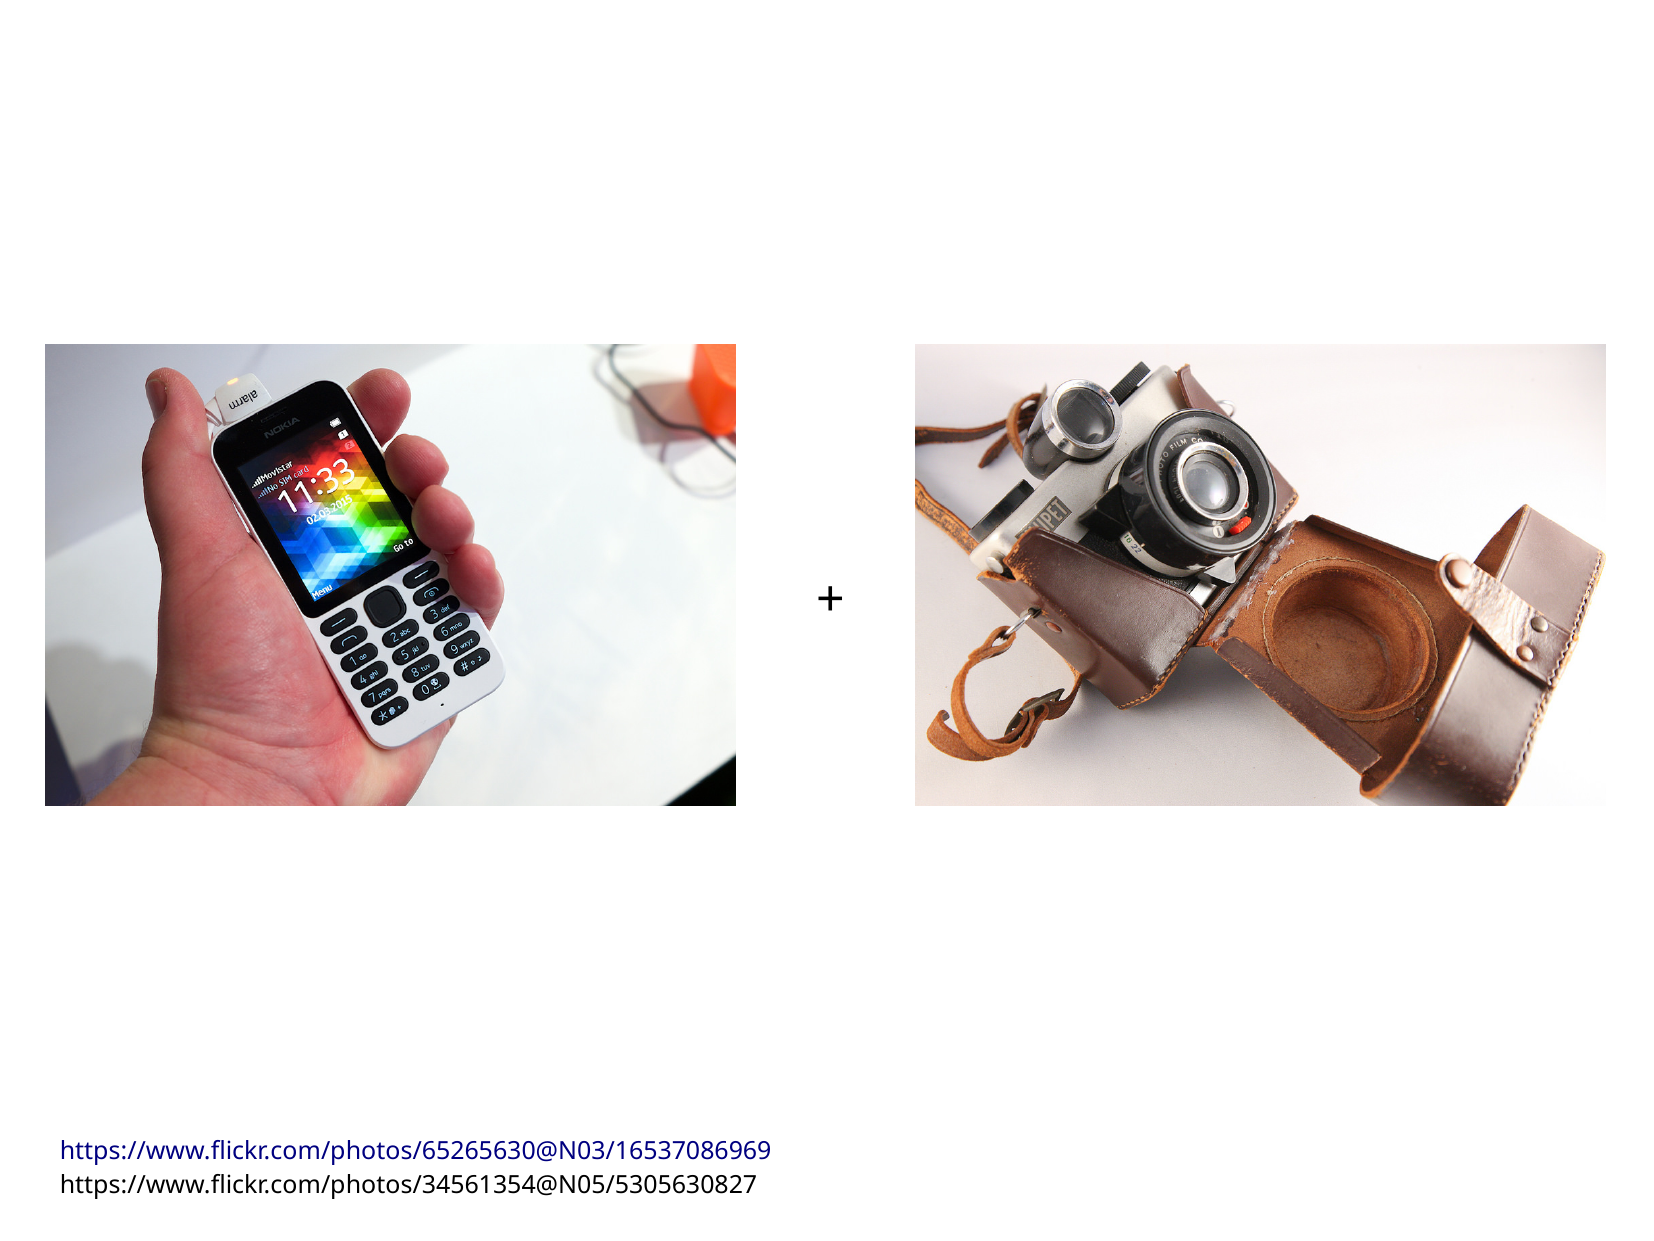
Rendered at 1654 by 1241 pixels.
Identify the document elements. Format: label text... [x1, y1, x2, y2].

picture [915, 344, 1606, 806]
picture [45, 344, 736, 806]
text_box https://www.flickr.com/photos/65265630@N03/16537086969 https://www.flickr.com/photos/34561354@N05/5305630827 [45, 1125, 1351, 1241]
text_box + [801, 555, 860, 626]
